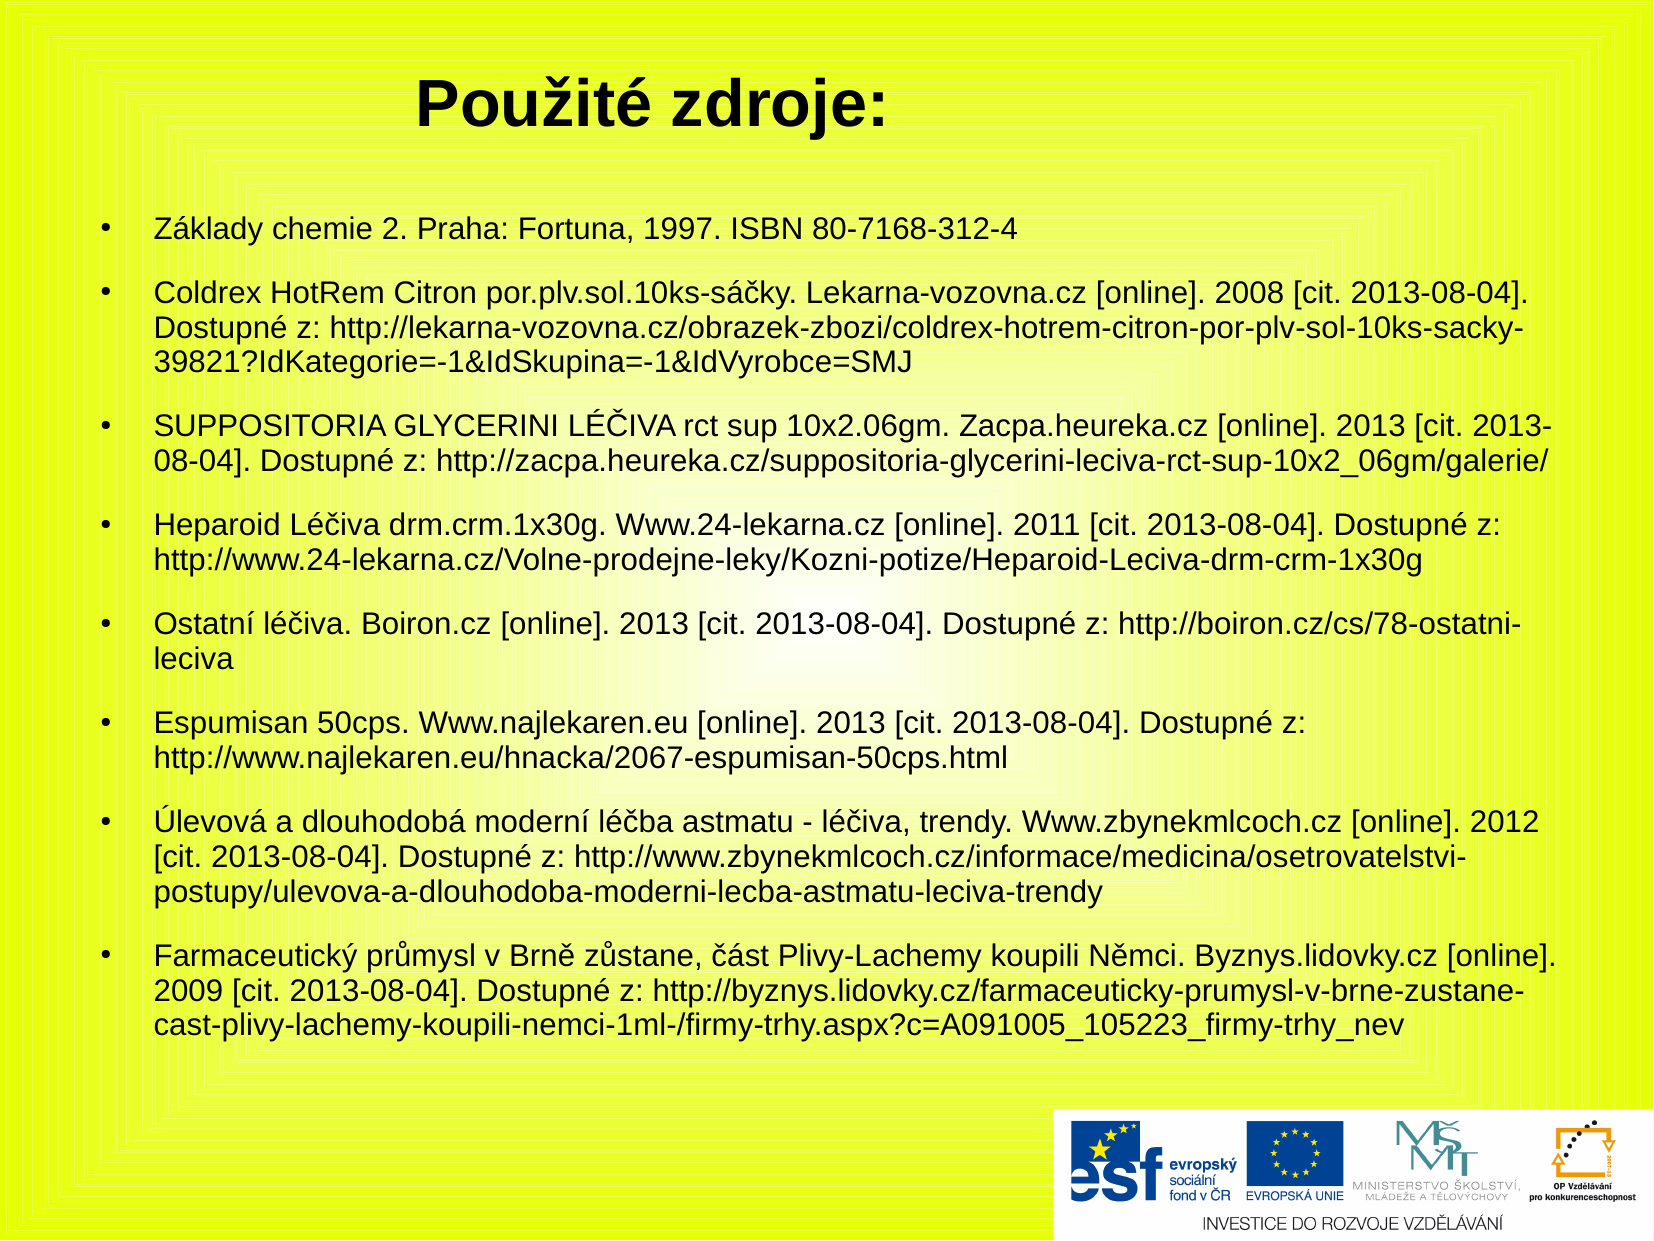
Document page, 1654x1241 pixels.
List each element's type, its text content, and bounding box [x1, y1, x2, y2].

title Použité zdroje: [82, 0, 1571, 208]
picture [1053, 1109, 1654, 1241]
list Základy chemie 2. Praha: Fortuna, 1997. ISBN 80-7168-312-4 Coldrex HotRem Citron por.plv.sol.10ks-sáčky. Lekarna-vozovna.cz [online]. 2008 [cit. 2013-08-04]. Dostupné z: http://lekarna-vozovna.cz/obrazek-zbozi/coldrex-hotrem-citron-por-plv-sol-10ks-sacky-39821?IdKategorie=-1&IdSkupina=-1&IdVyrobce=SMJ SUPPOSITORIA GLYCERINI LÉČIVA rct sup 10x2.06gm. Zacpa.heureka.cz [online]. 2013 [cit. 2013-08-04]. Dostupné z: http://zacpa.heureka.cz/suppositoria-glycerini-leciva-rct-sup-10x2_06gm/galerie/ Heparoid Léčiva drm.crm.1x30g. Www.24-lekarna.cz [online]. 2011 [cit. 2013-08-04]. Dostupné z: http://www.24-lekarna.cz/Volne-prodejne-leky/Kozni-potize/Heparoid-Leciva-drm-crm-1x30g Ostatní léčiva. Boiron.cz [online]. 2013 [cit. 2013-08-04]. Dostupné z: http://boiron.cz/cs/78-ostatni-leciva Espumisan 50cps. Www.najlekaren.eu [online]. 2013 [cit. 2013-08-04]. Dostupné z: http://www.najlekaren.eu/hnacka/2067-espumisan-50cps.html Úlevová a dlouhodobá moderní léčba astmatu - léčiva, trendy. Www.zbynekmlcoch.cz [online]. 2012 [cit. 2013-08-04]. Dostupné z: http://www.zbynekmlcoch.cz/informace/medicina/osetrovatelstvi-postupy/ulevova-a-dlouhodoba-moderni-lecba-astmatu-leciva-trendy Farmaceutický průmysl v Brně zůstane, část Plivy-Lachemy koupili Němci. Byznys.lidovky.cz [online]. 2009 [cit. 2013-08-04]. Dostupné z: http://byznys.lidovky.cz/farmaceuticky-prumysl-v-brne-zustane-cast-plivy-lachemy-koupili-nemci-1ml-/firmy-trhy.aspx?c=A091005_105223_firmy-trhy_nev [82, 210, 1571, 1043]
